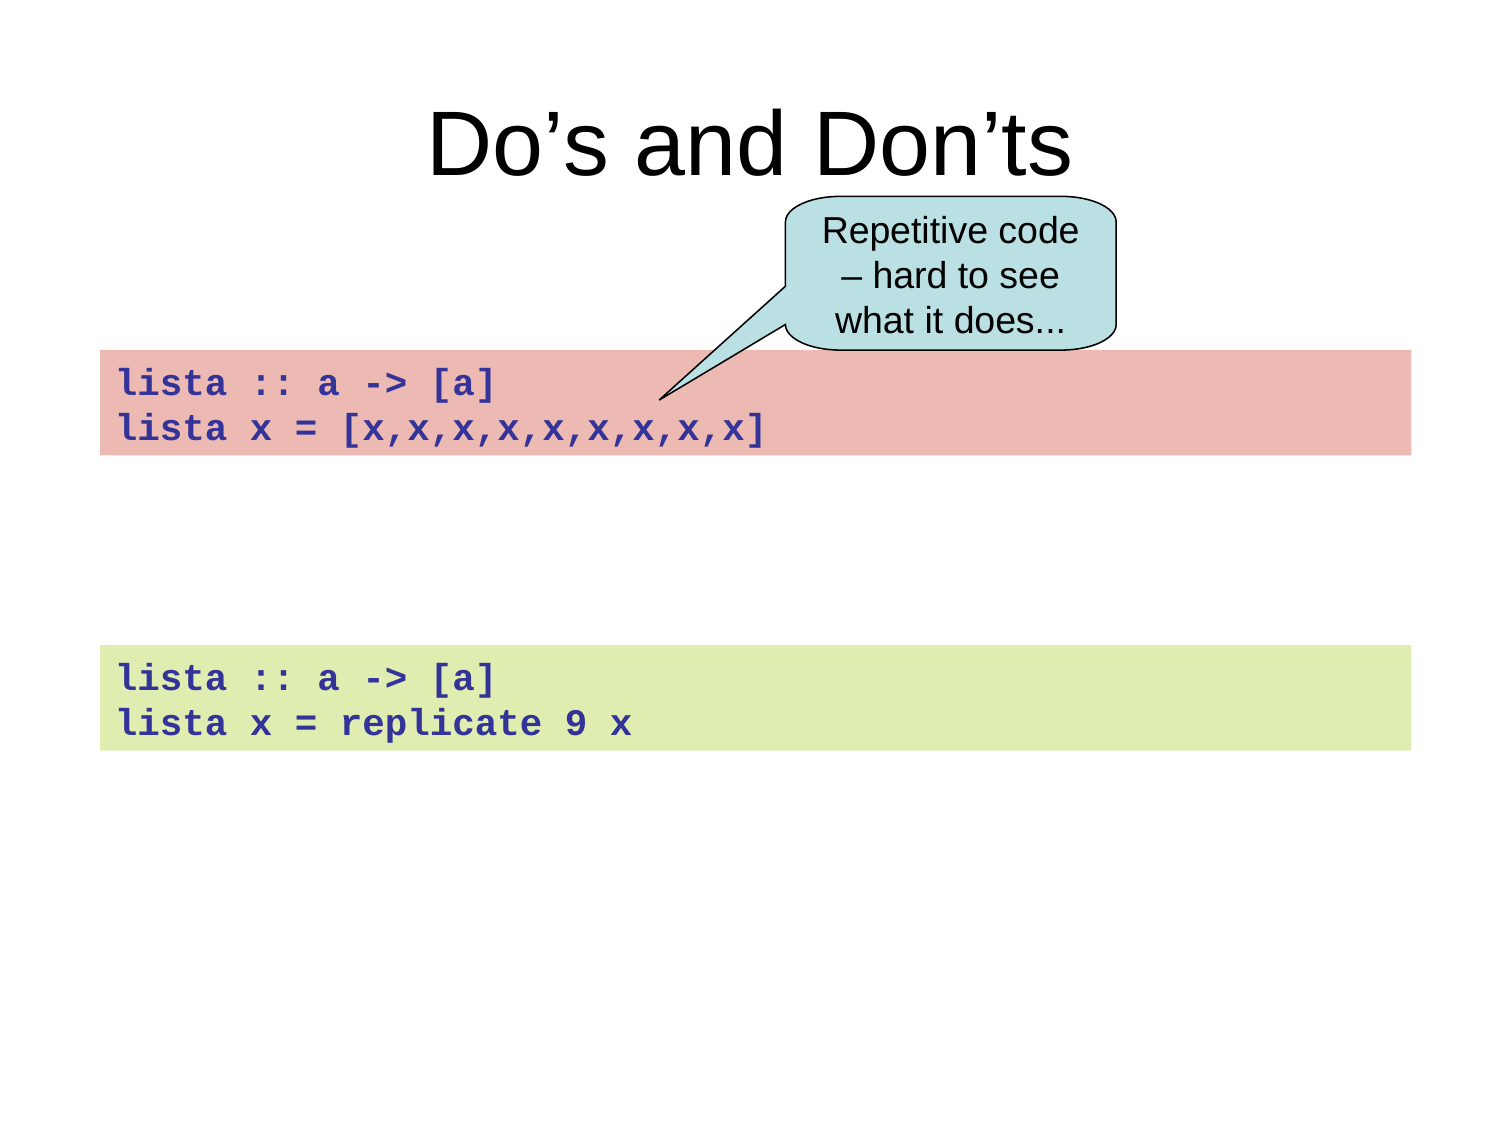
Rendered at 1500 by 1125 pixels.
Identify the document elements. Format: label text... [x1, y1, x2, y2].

text_box Repetitive code – hard to see what it does... [659, 196, 1117, 401]
text_box lista :: a -> [a] lista x = replicate 9 x [100, 645, 1412, 751]
title Do’s and Don’ts [75, 45, 1426, 233]
text_box lista :: a -> [a] lista x = [x,x,x,x,x,x,x,x,x] [100, 349, 1412, 456]
